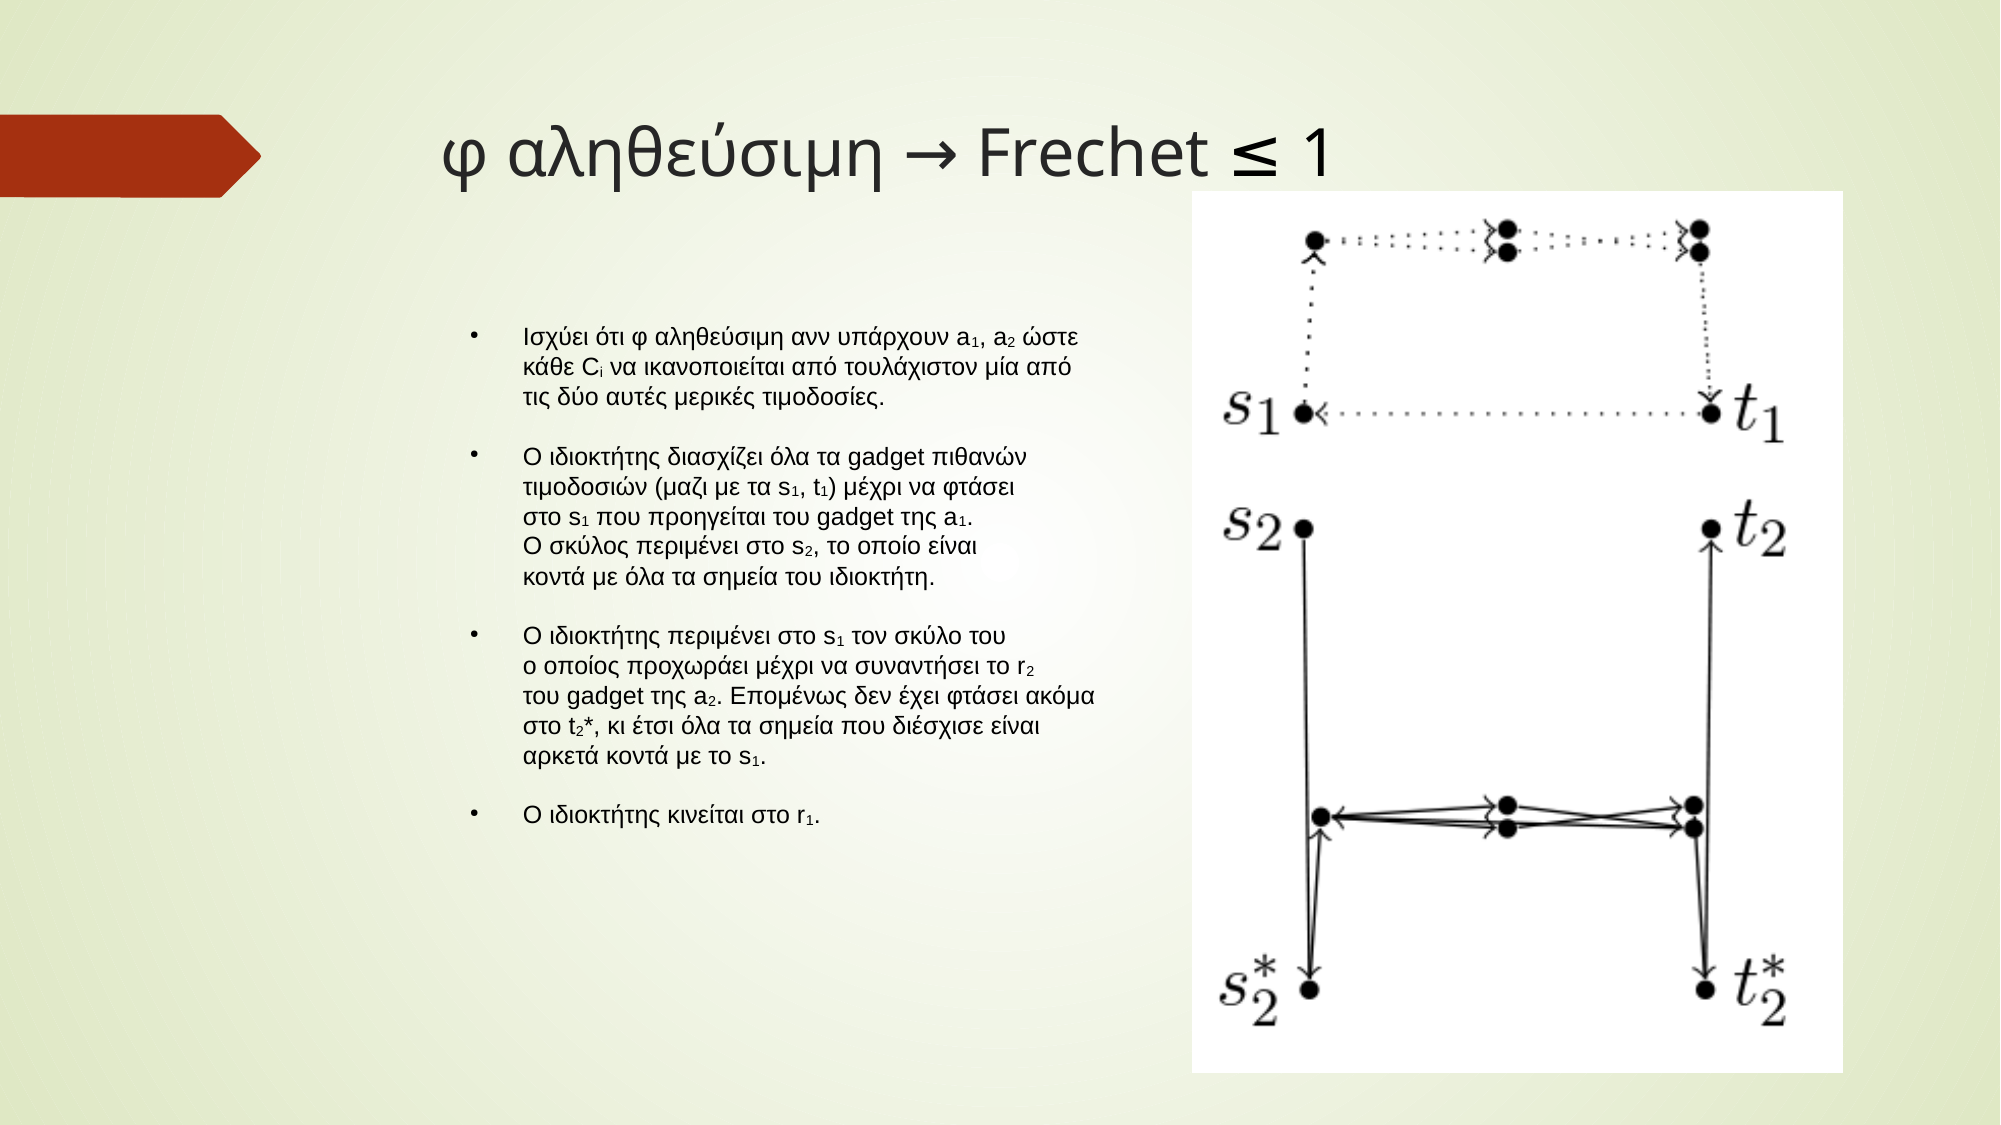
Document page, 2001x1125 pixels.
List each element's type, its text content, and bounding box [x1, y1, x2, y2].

title φ αληθεύσιμη → Frechet ≤ 1 [425, 102, 1888, 313]
list Ισχύει ότι φ αληθεύσιμη ανν υπάρχουν a1, a2 ώστε κάθε Ci να ικανοποιείται από τουλάχιστον μία από τις δύο αυτές μερικές τιμοδοσίες. Ο ιδιοκτήτης διασχίζει όλα τα gadget πιθανών τιμοδοσιών (μαζι με τα s1, t1) μέχρι να φτάσει στο s1 που προηγείται του gadget της a1. Ο σκύλος περιμένει στο s2, το οποίο είναι κοντά με όλα τα σημεία του ιδιοκτήτη. O ιδιοκτήτης περιμένει στο s1 τον σκύλο του ο οποίος προχωράει μέχρι να συναντήσει το r2 του gadget της a2. Επομένως δεν έχει φτάσει ακόμα στο t2*, κι έτσι όλα τα σημεία που διέσχισε είναι αρκετά κοντά με το s1. Ο ιδιοκτήτης κινείται στο r1. [437, 313, 1192, 1063]
picture [1192, 191, 1843, 1073]
